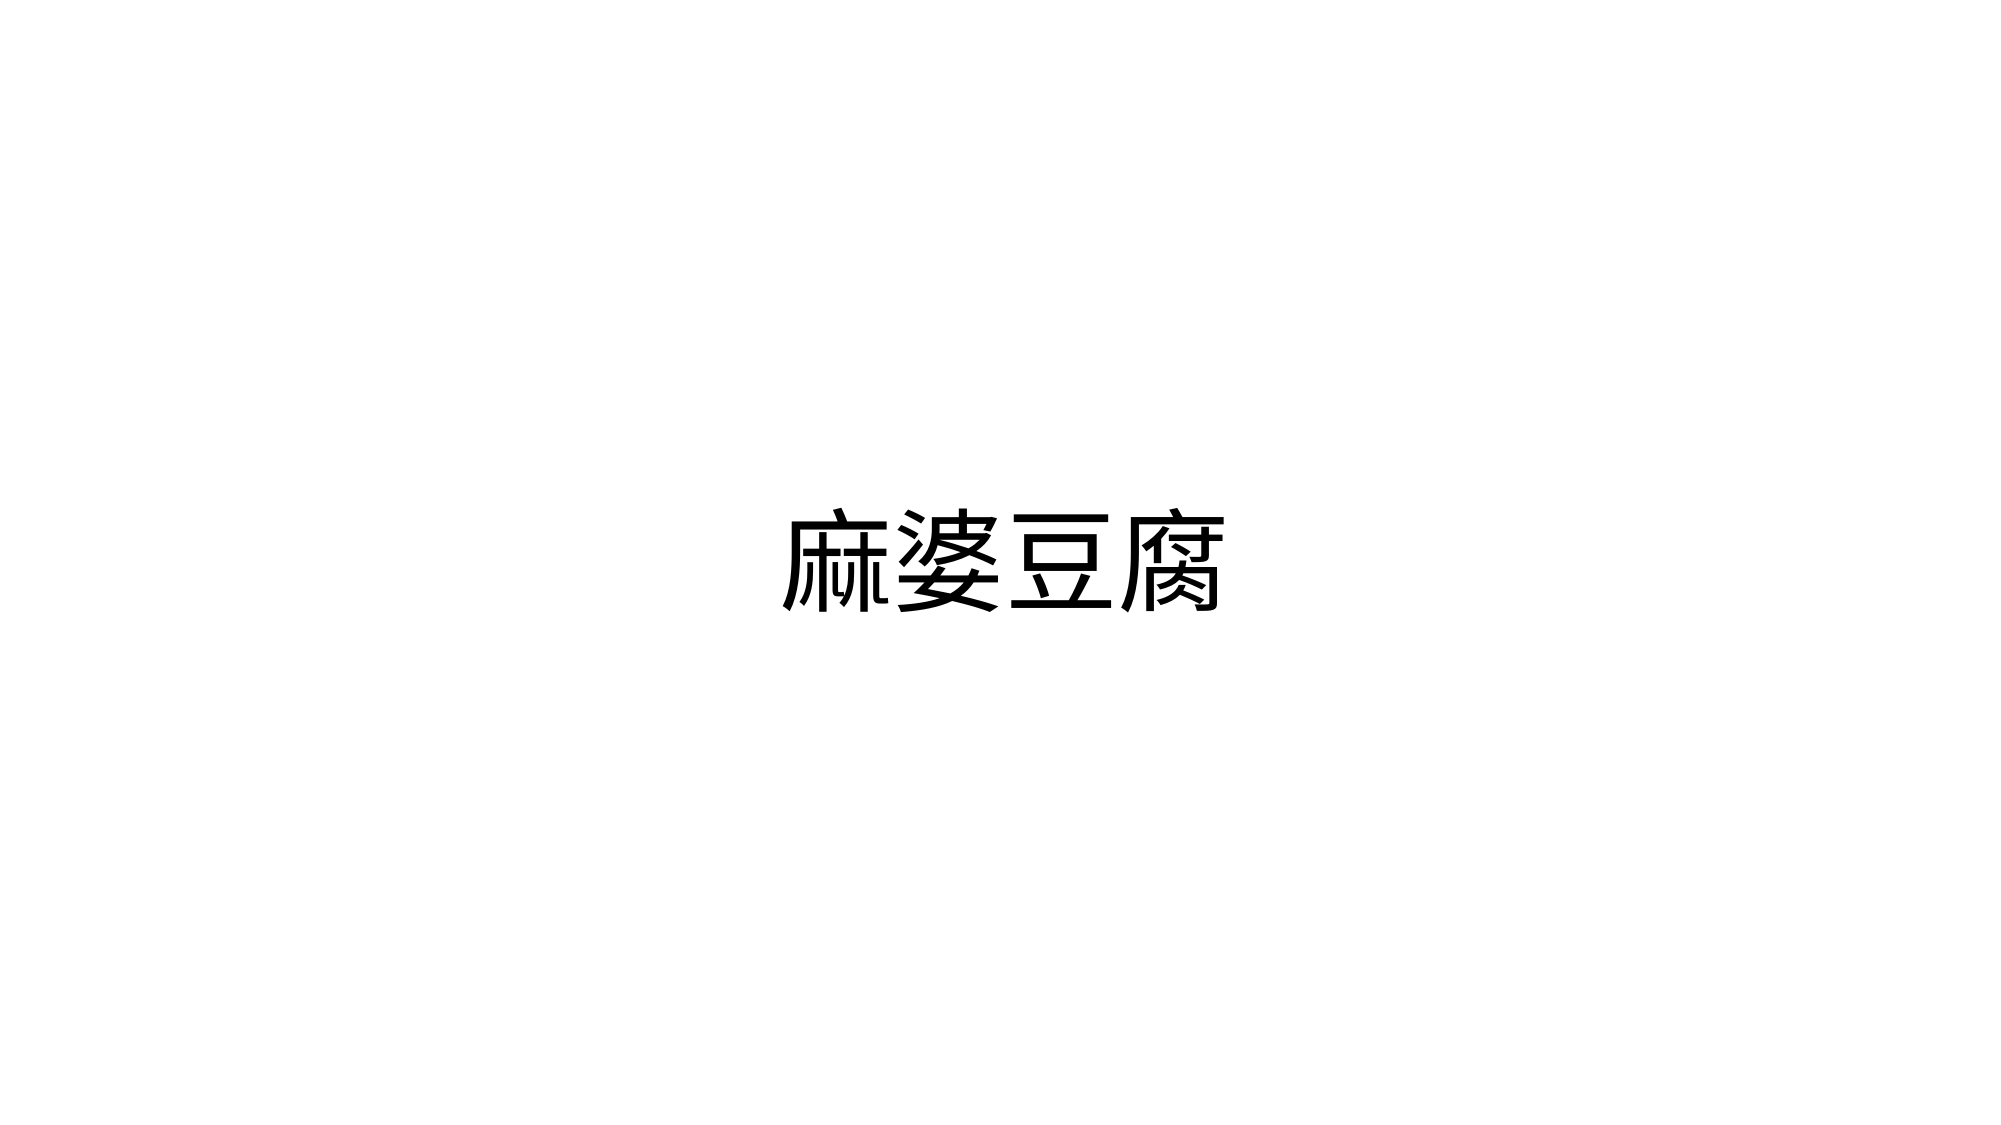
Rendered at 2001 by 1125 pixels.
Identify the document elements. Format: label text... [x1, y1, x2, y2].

text_box 麻婆豆腐 [581, 483, 1430, 635]
